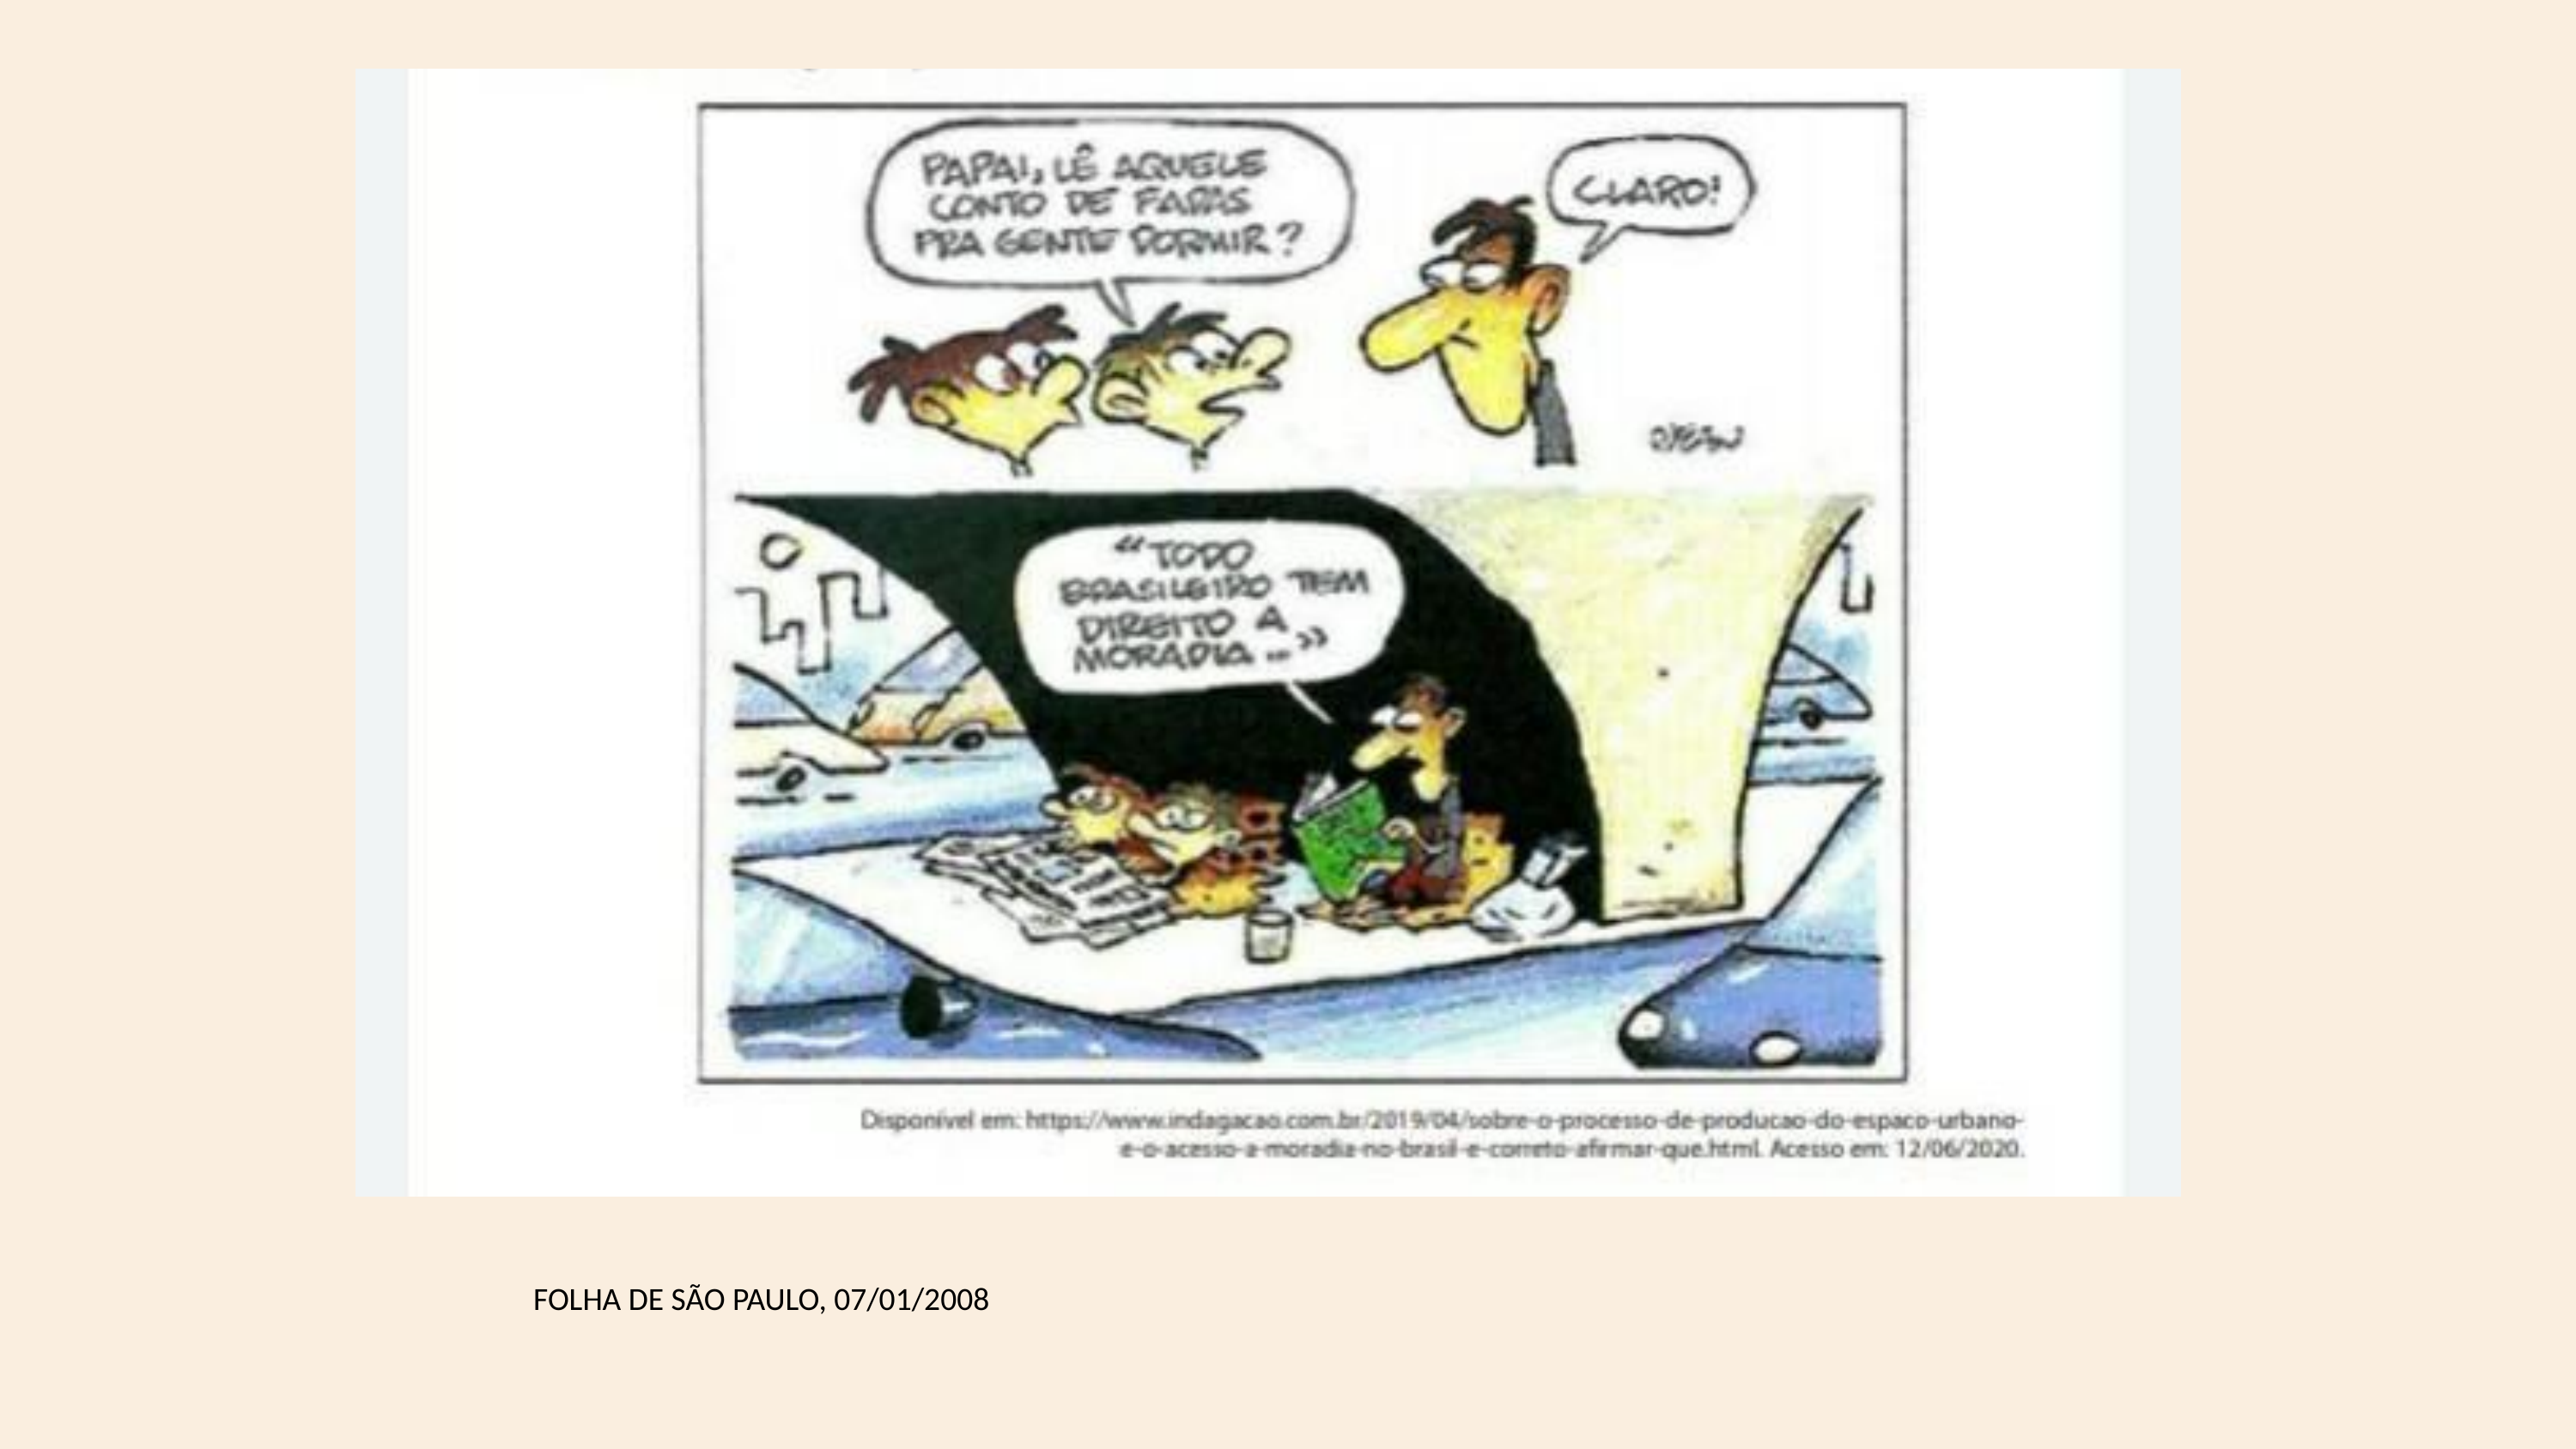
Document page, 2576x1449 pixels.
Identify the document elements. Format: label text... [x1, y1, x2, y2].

text_box FOLHA DE SÃO PAULO, 07/01/2008 [520, 1271, 1809, 1324]
picture [355, 69, 2181, 1197]
